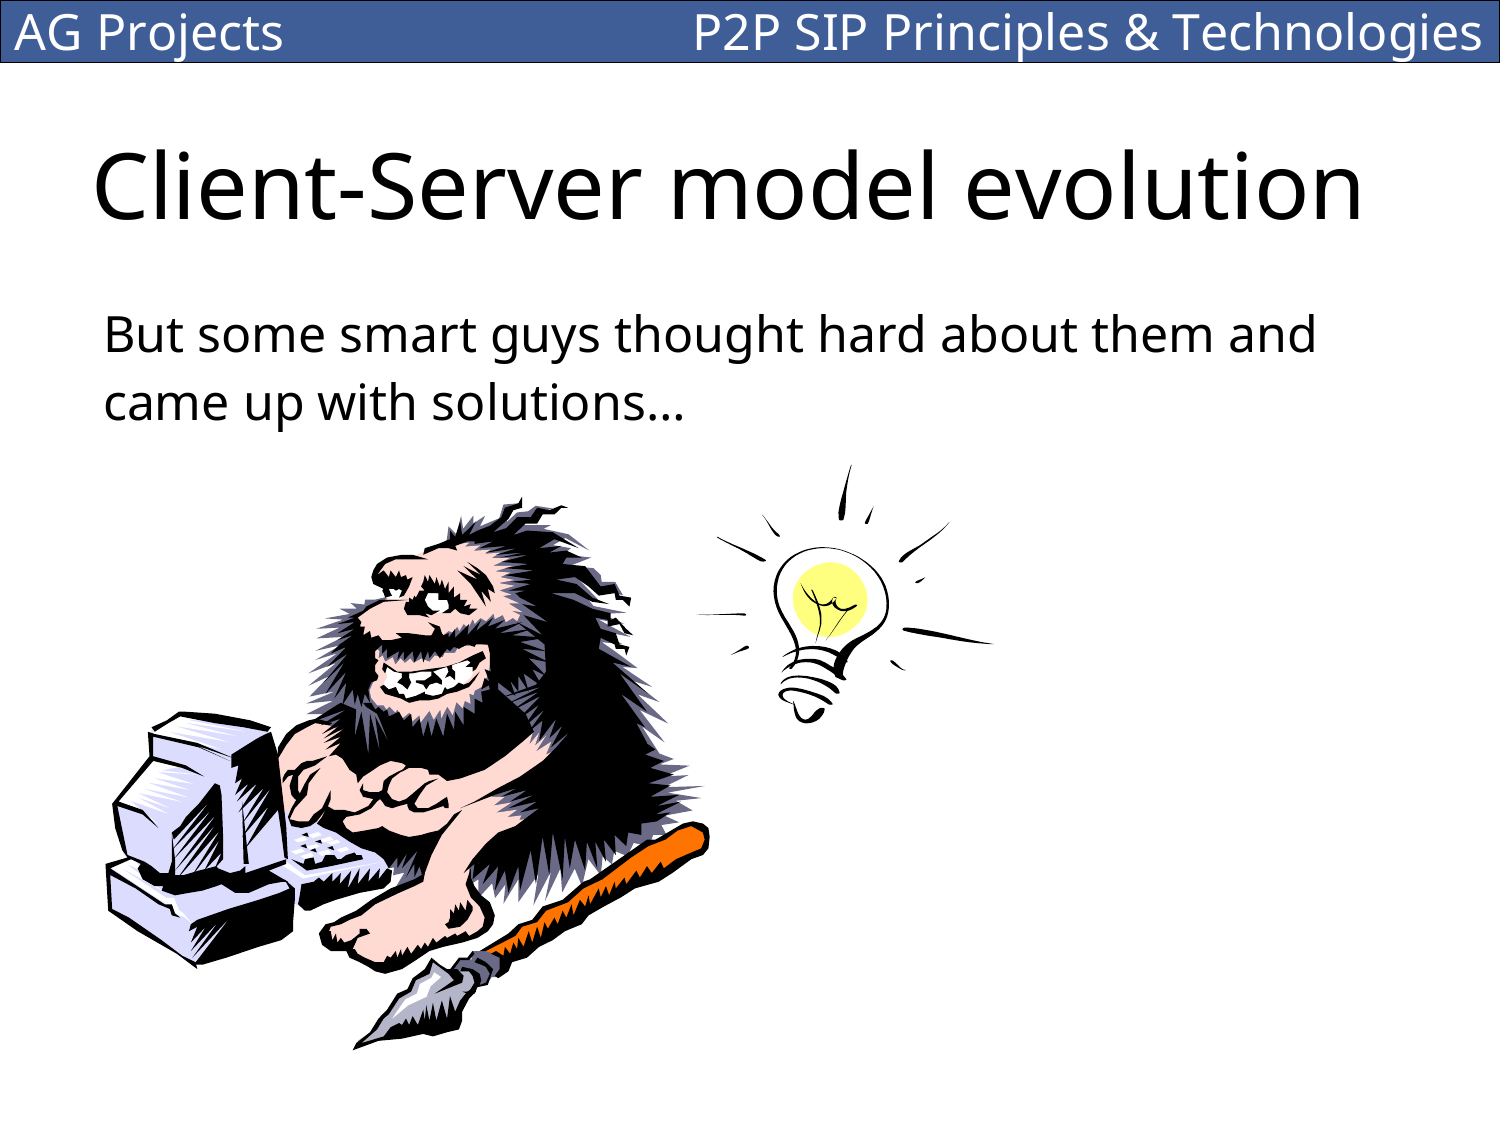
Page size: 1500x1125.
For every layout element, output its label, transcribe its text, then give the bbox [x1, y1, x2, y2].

text_box But some smart guys thought hard about them and came up with solutions… [88, 290, 1400, 443]
picture [105, 439, 1025, 1056]
text_box Client-Server model evolution [76, 113, 1447, 244]
